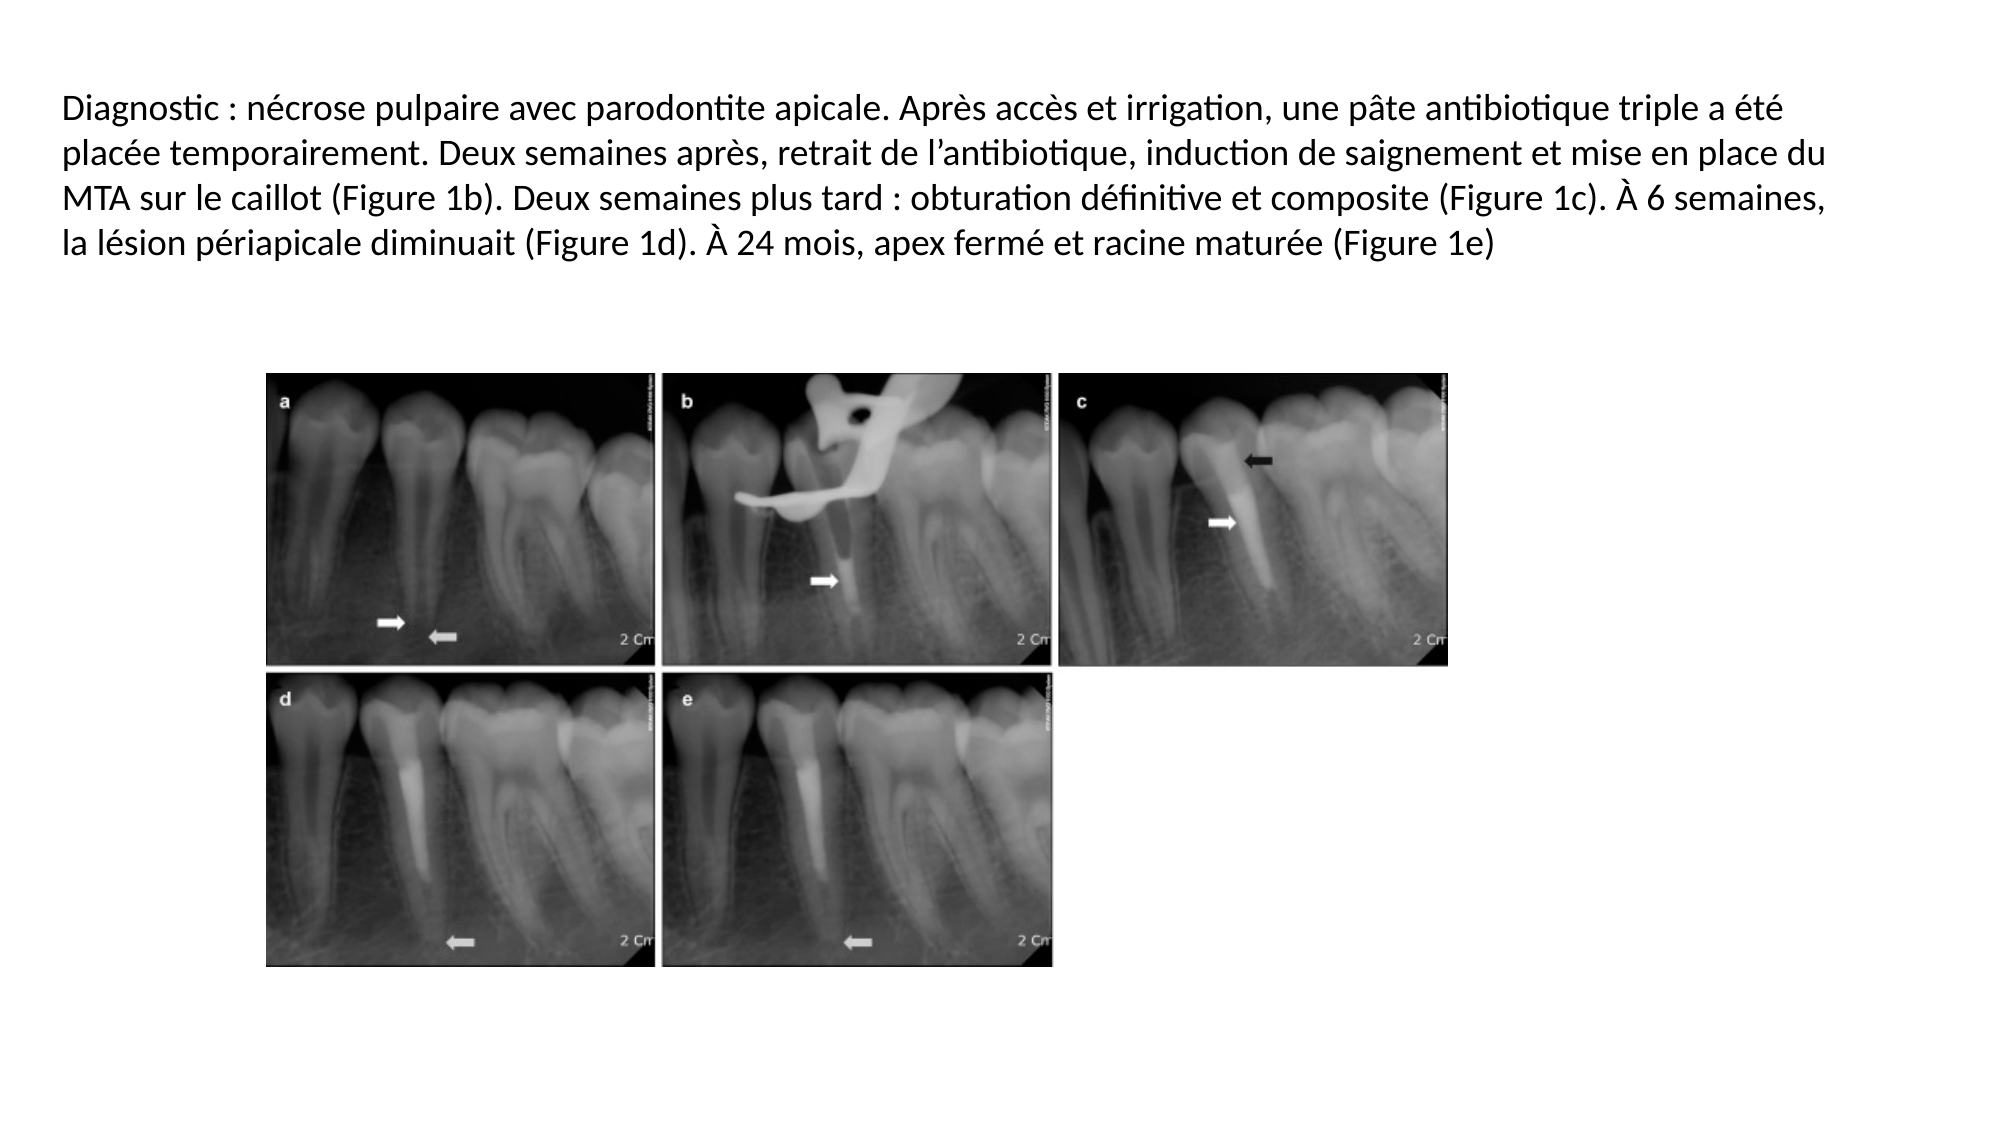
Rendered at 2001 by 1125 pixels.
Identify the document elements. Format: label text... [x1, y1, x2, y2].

text_box Diagnostic : nécrose pulpaire avec parodontite apicale. Après accès et irrigation, une pâte antibiotique triple a été placée temporairement. Deux semaines après, retrait de l’antibiotique, induction de saignement et mise en place du MTA sur le caillot (Figure 1b). Deux semaines plus tard : obturation définitive et composite (Figure 1c). À 6 semaines, la lésion périapicale diminuait (Figure 1d). À 24 mois, apex fermé et racine maturée (Figure 1e) [47, 75, 1872, 270]
picture [266, 373, 1448, 967]
